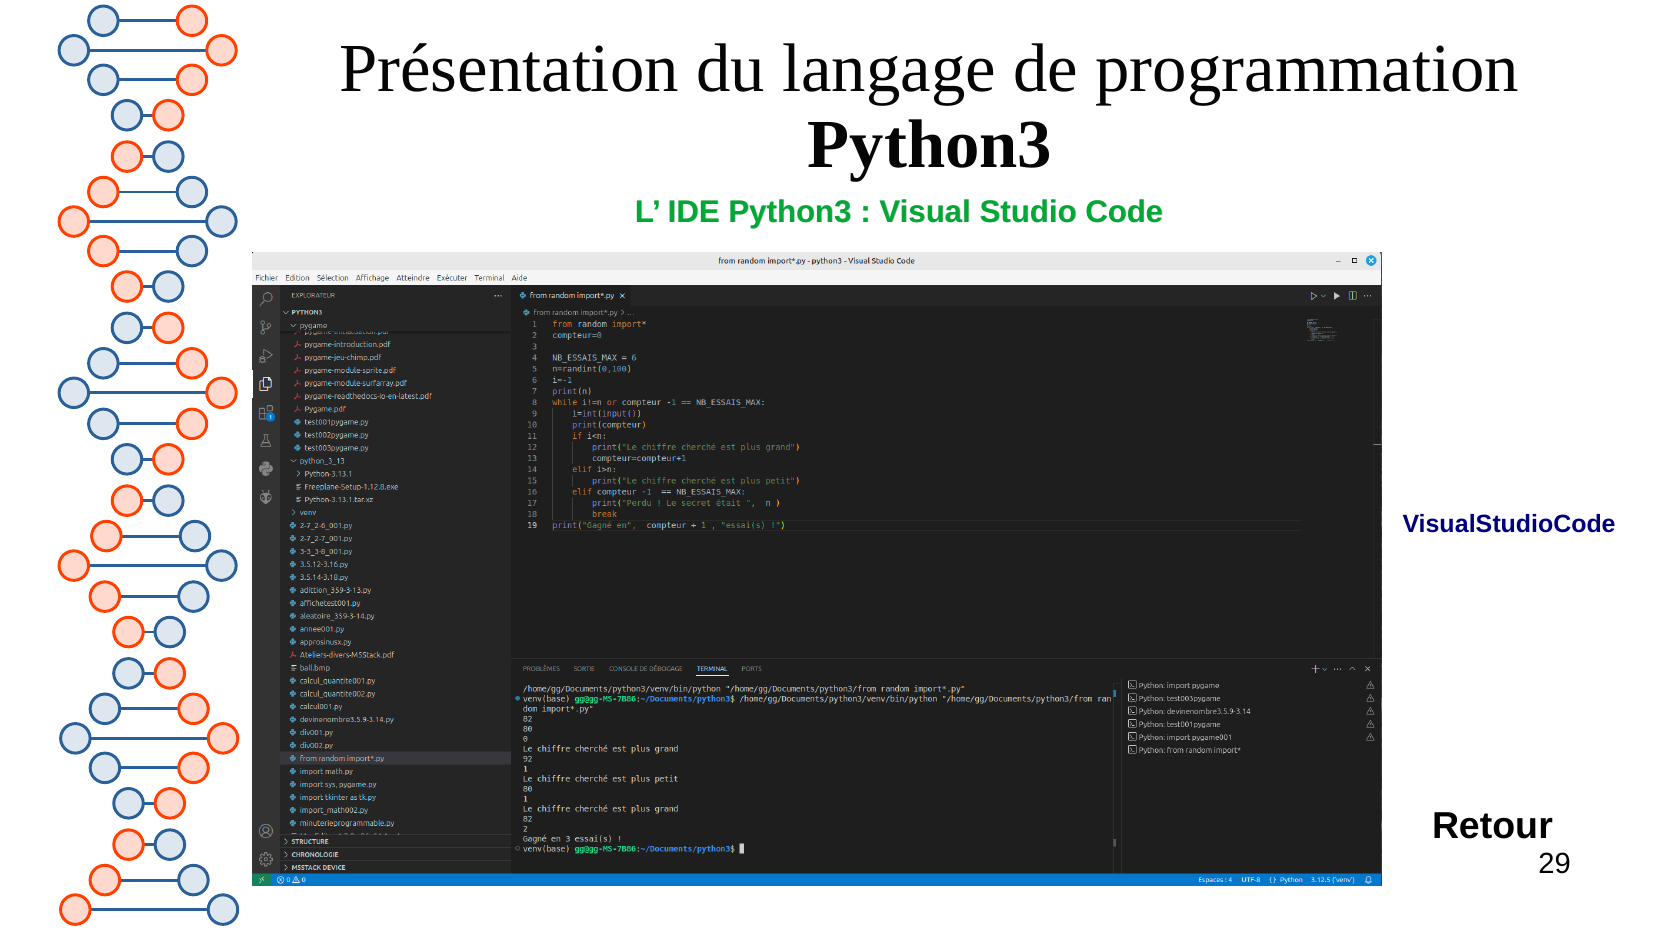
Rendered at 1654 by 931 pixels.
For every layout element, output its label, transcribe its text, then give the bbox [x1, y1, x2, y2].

picture [252, 252, 1382, 886]
text_box L’ IDE Python3 : Visual Studio Code [620, 186, 1211, 237]
text_box Retour [1417, 797, 1595, 857]
title Présentation du langage de programmation Python3 [265, 29, 1595, 184]
text_box VisualStudioCode [1387, 501, 1654, 545]
